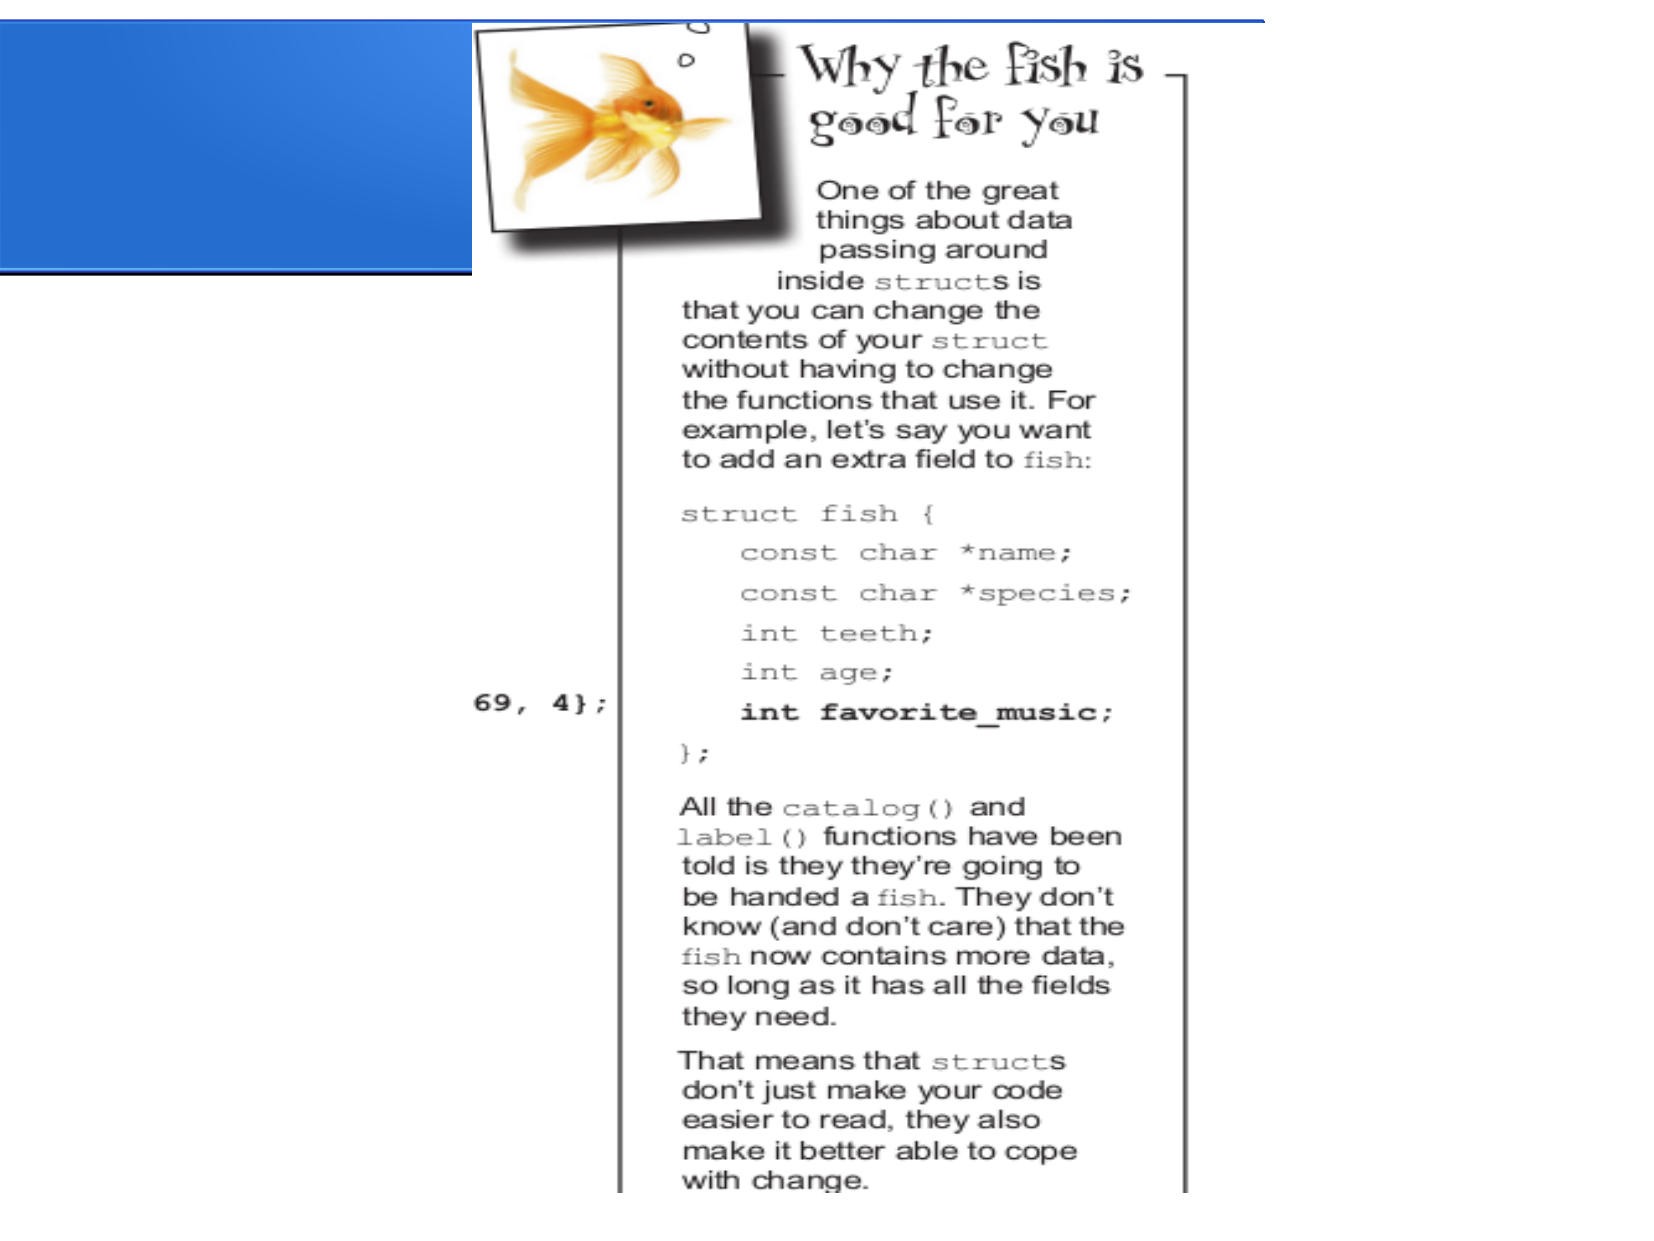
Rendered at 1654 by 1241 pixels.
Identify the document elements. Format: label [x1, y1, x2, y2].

picture [472, 23, 1288, 1193]
